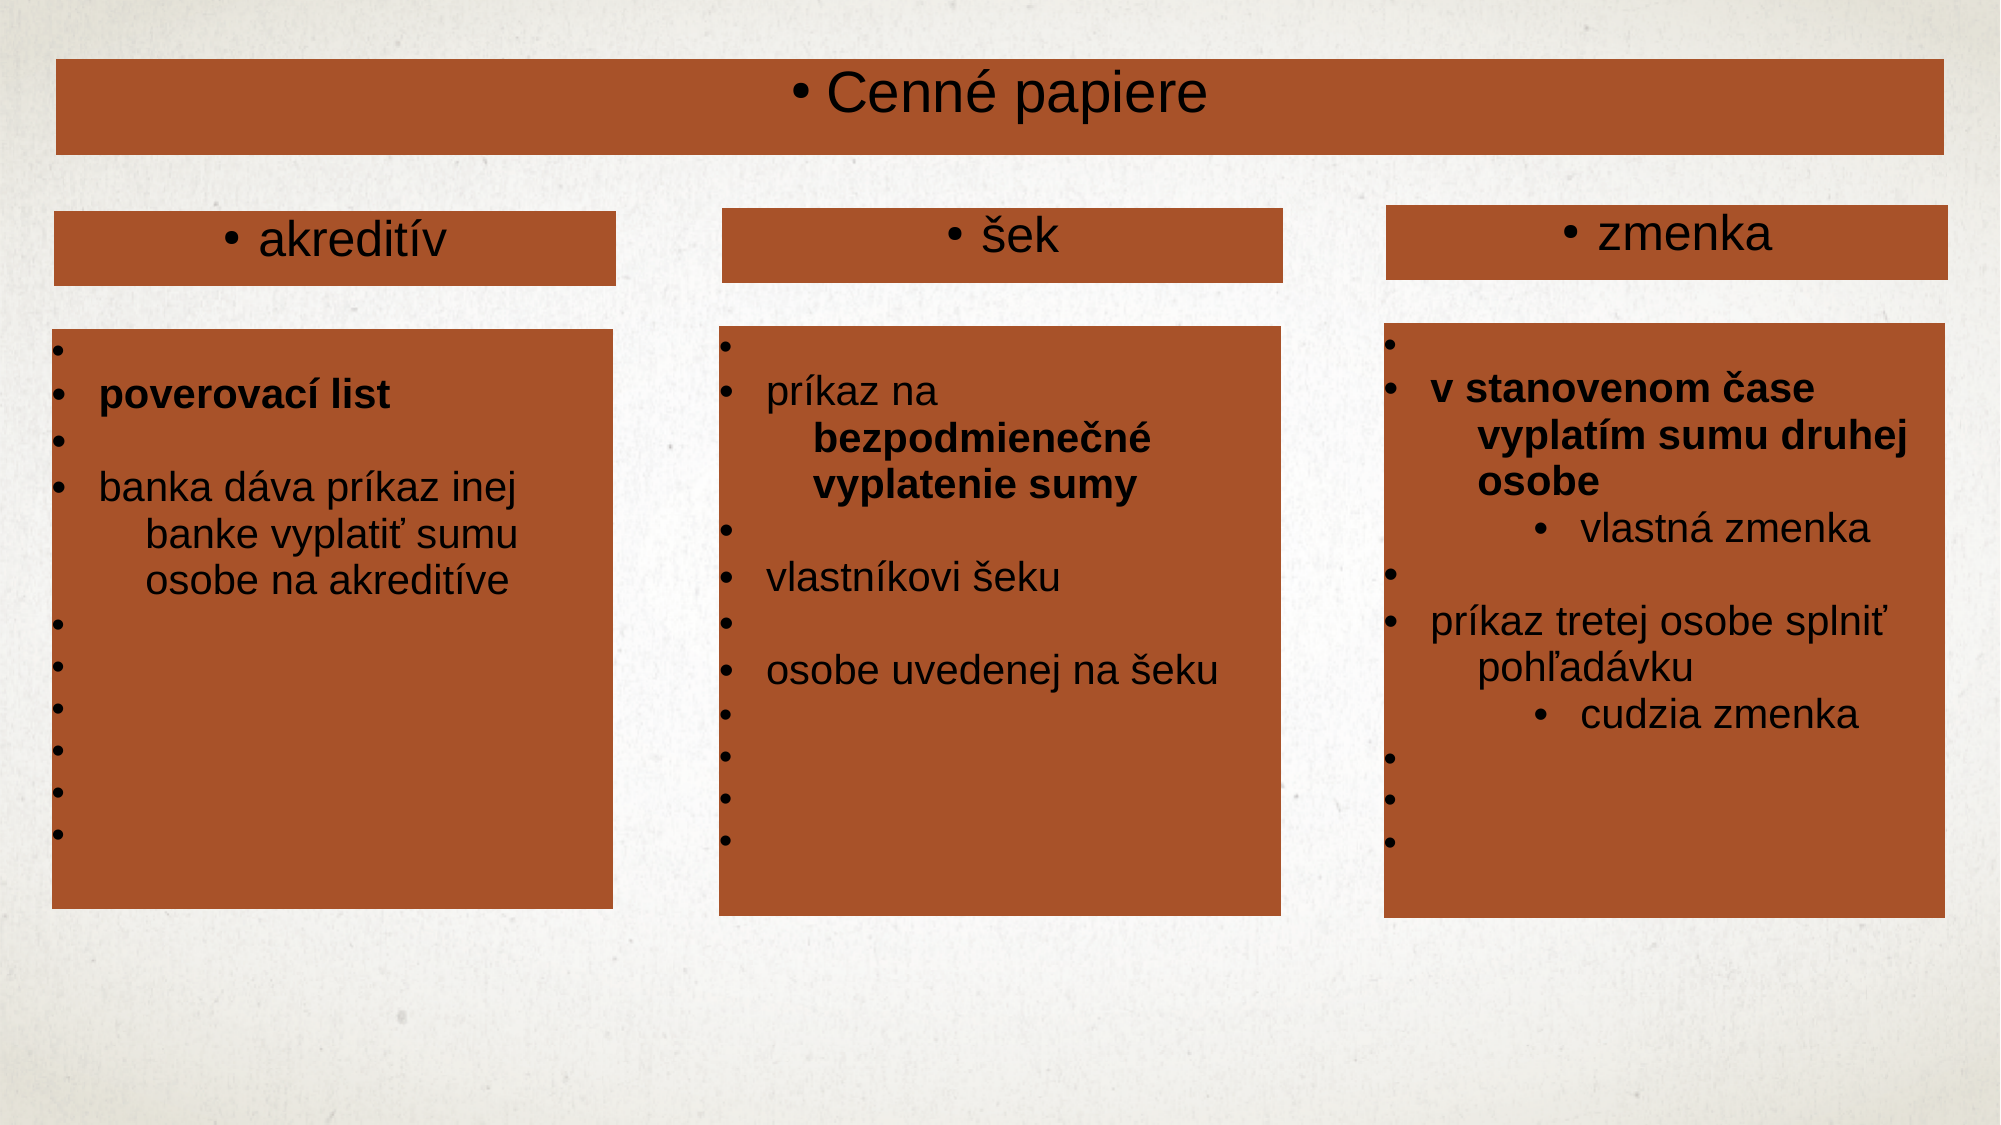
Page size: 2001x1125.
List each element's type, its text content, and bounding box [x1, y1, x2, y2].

table_header šek [722, 208, 1283, 283]
table_header v stanovenom čase vyplatím sumu druhej osobe vlastná zmenka príkaz tretej osobe splniť pohľadávku cudzia zmenka [1384, 323, 1945, 918]
table_header zmenka [1386, 205, 1948, 280]
table_header príkaz na bezpodmienečné vyplatenie sumy vlastníkovi šeku osobe uvedenej na šeku [719, 326, 1281, 916]
table_header akreditív [54, 211, 616, 286]
table_header poverovací list banka dáva príkaz inej banke vyplatiť sumu osobe na akreditíve [52, 329, 613, 909]
table_header Cenné papiere [56, 59, 1944, 155]
